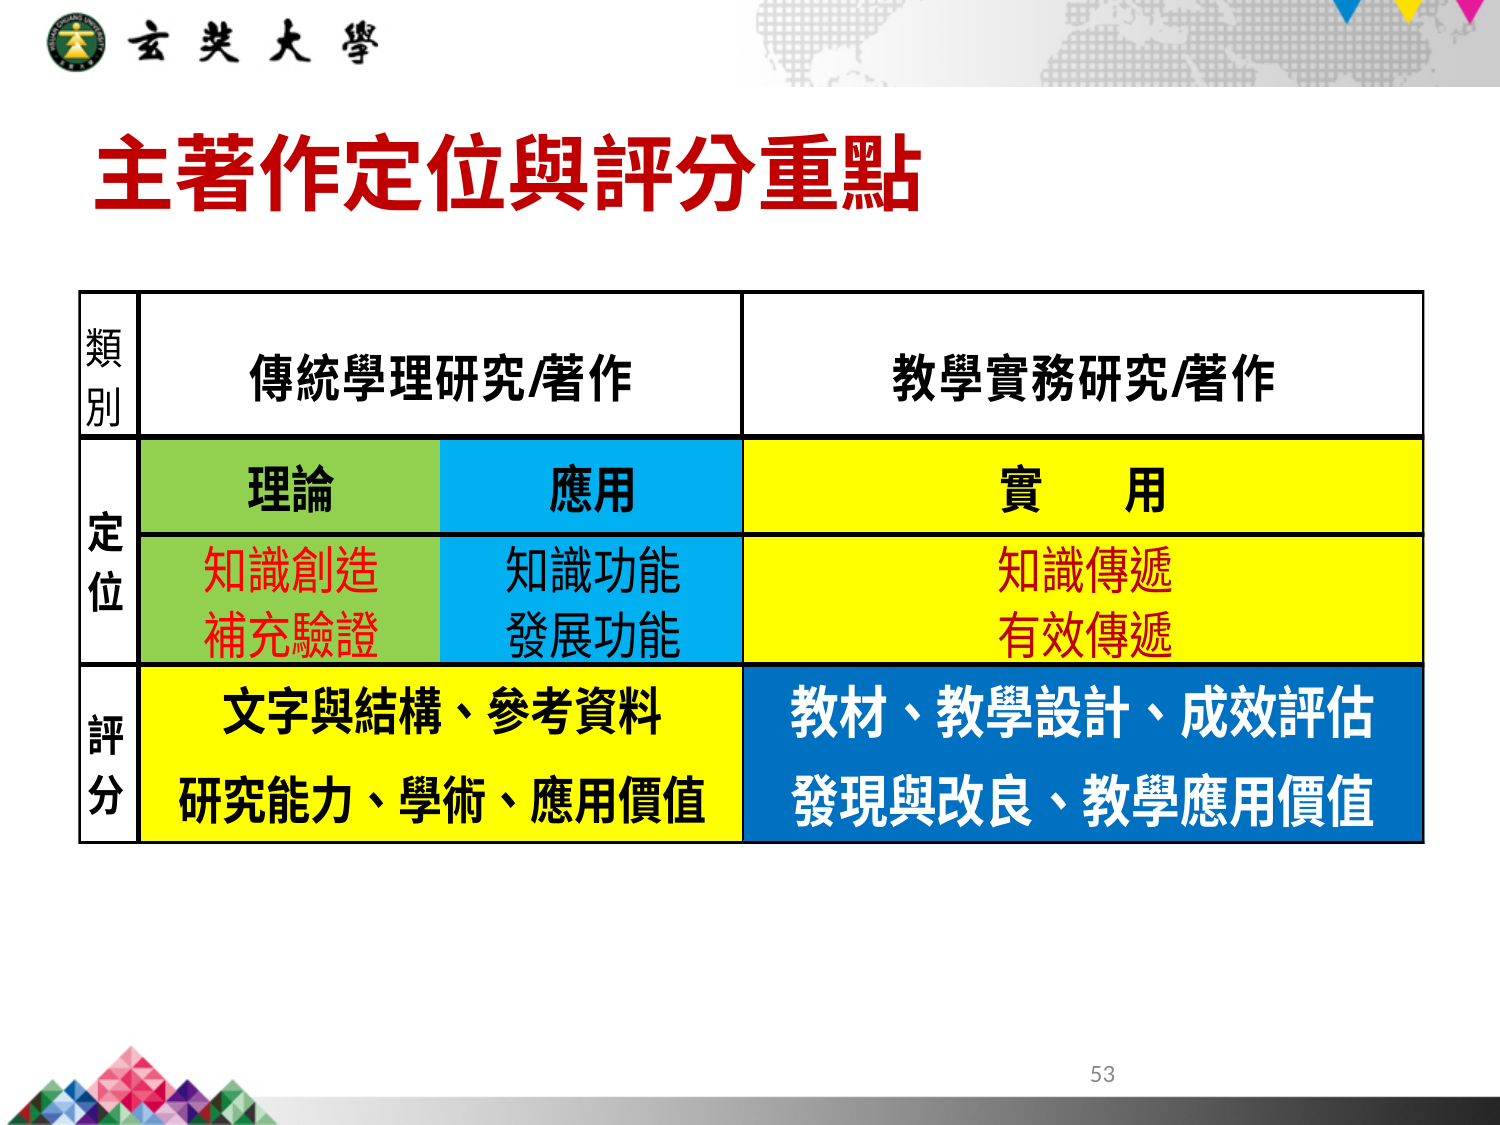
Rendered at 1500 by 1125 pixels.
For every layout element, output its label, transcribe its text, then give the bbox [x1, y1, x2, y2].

text_box 主著作定位與評分重點 [76, 101, 1427, 242]
text_box 53 [1074, 1042, 1426, 1103]
chart [78, 290, 1427, 847]
text_box [75, 314, 1426, 1038]
